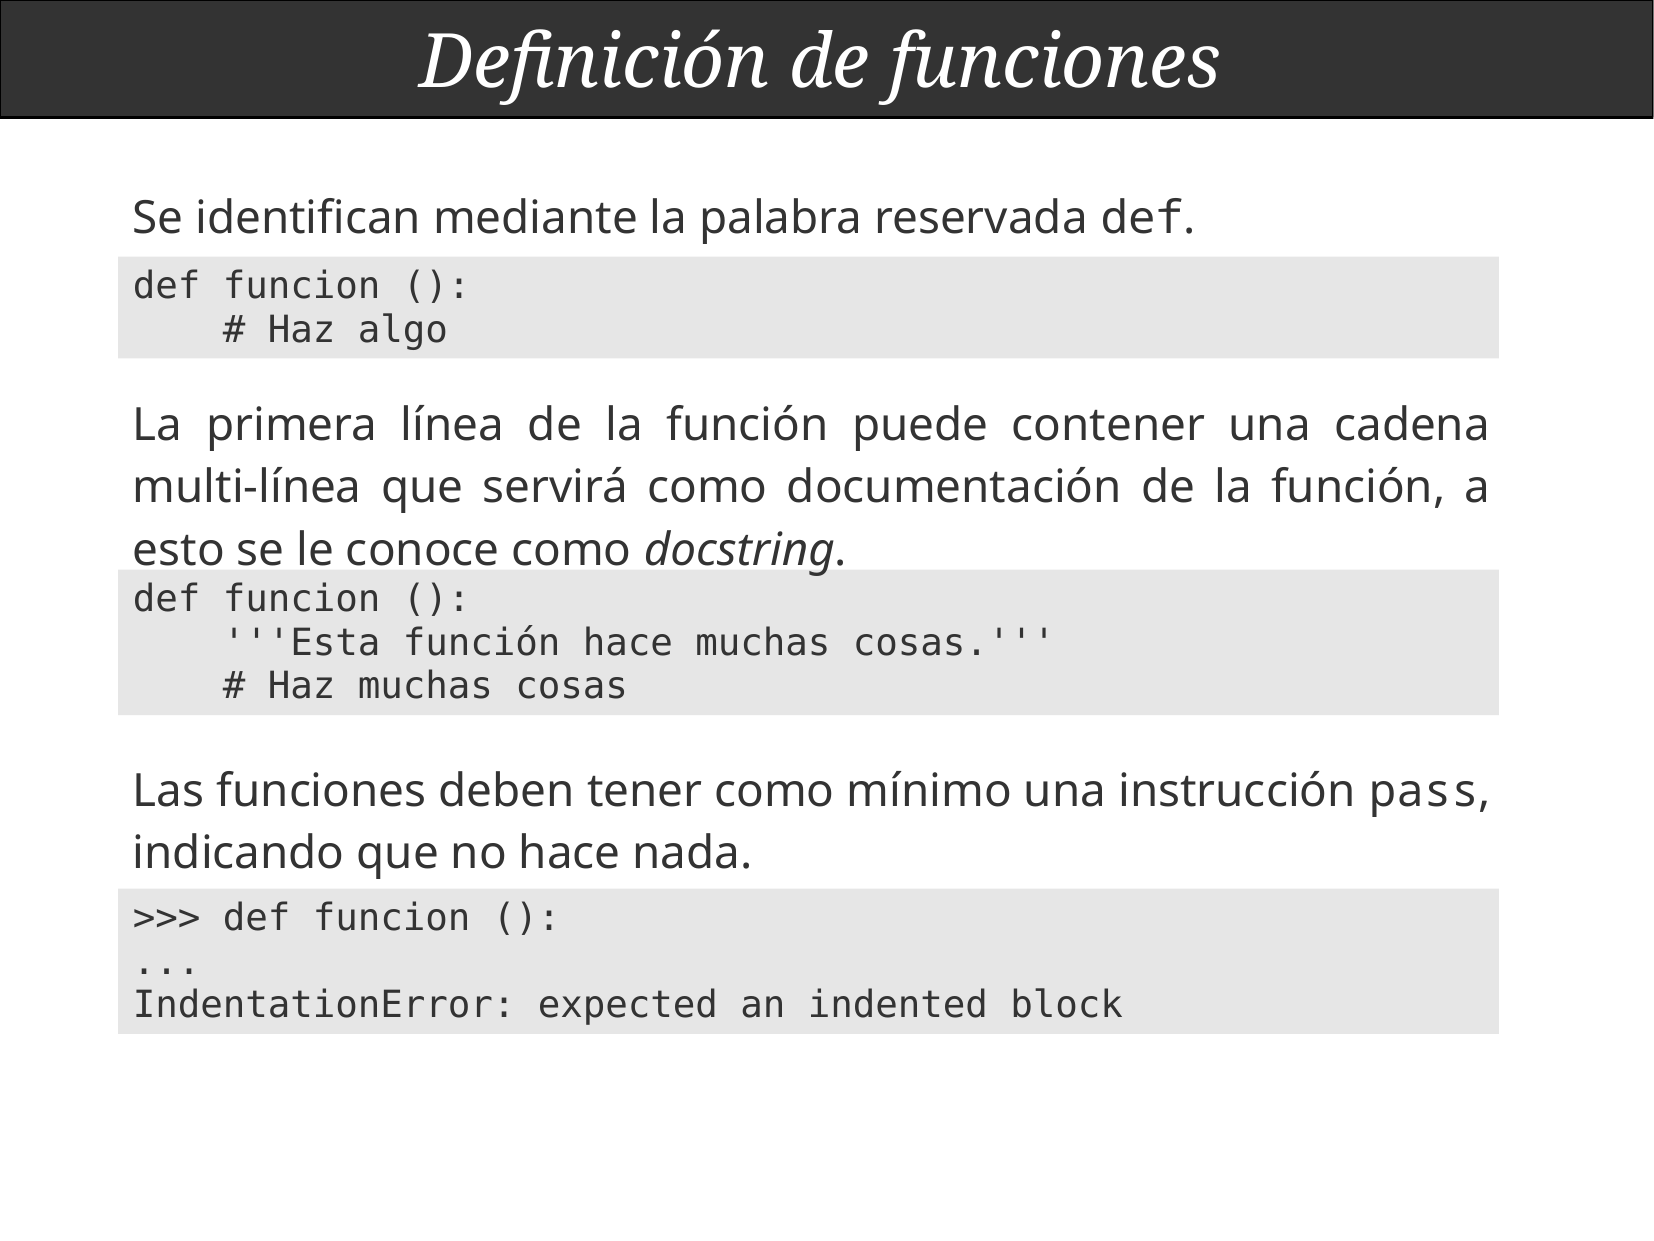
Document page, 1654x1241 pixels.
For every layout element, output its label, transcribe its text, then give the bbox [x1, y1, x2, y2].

text_box La primera línea de la función puede contener una cadena multi-línea que servirá como documentación de la función, a esto se le conoce como docstring. [118, 383, 1506, 559]
text_box Las funciones deben tener como mínimo una instrucción pass, indicando que no hace nada. [118, 750, 1506, 872]
text_box Definición de funciones [0, 0, 1654, 101]
text_box def funcion (): # Haz algo [118, 256, 1499, 359]
text_box >>> def funcion (): ... IndentationError: expected an indented block [118, 888, 1499, 1034]
text_box Se identifican mediante la palabra reservada def. [118, 177, 1506, 246]
text_box def funcion (): '''Esta función hace muchas cosas.''' # Haz muchas cosas [118, 569, 1499, 716]
